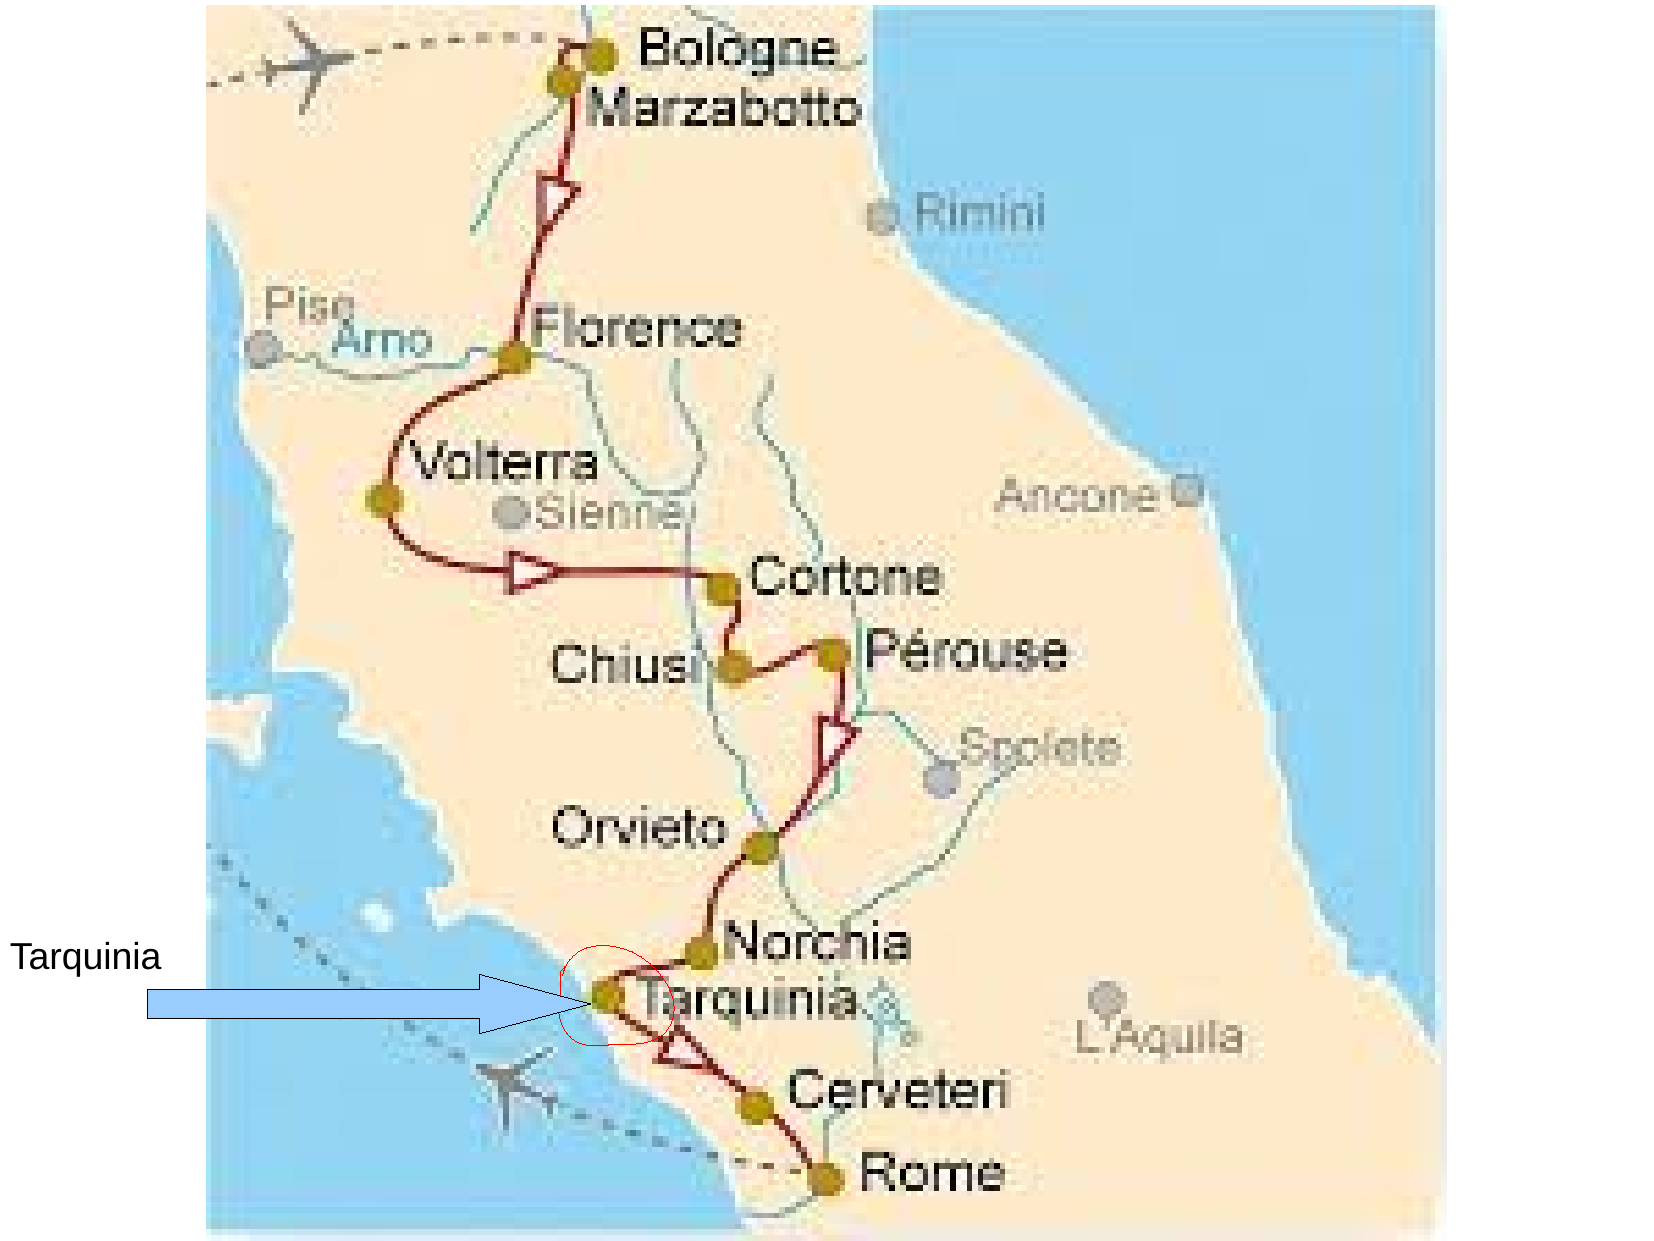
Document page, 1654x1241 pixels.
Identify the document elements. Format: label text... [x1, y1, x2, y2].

text_box [147, 974, 591, 1034]
text_box Tarquinia [0, 928, 232, 988]
picture [206, 5, 1447, 1241]
